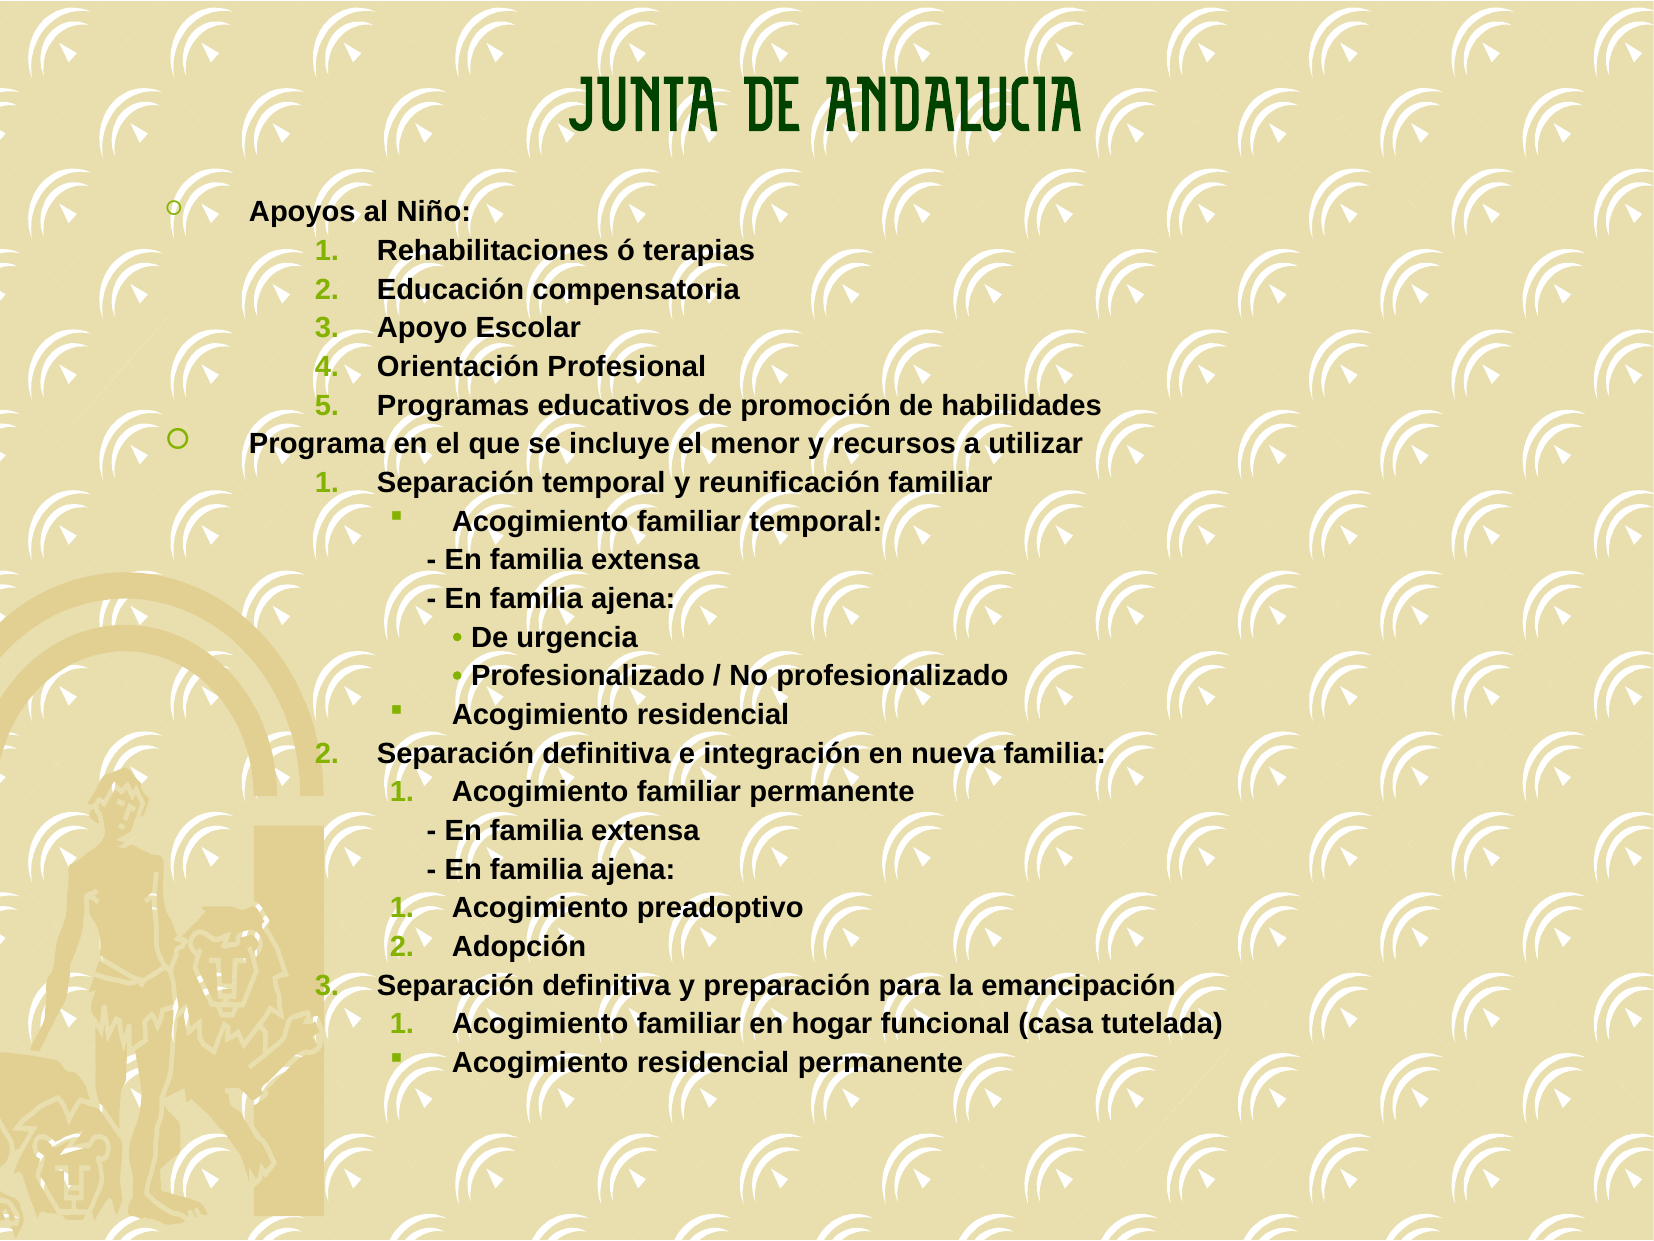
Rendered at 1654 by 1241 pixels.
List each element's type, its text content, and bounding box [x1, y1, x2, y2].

picture [0, 0, 1654, 1241]
list [70, 354, 75, 1098]
text_box [35, 248, 75, 1094]
list Apoyos al Niño: Rehabilitaciones ó terapias Educación compensatoria Apoyo Escolar Orientación Profesional Programas educativos de promoción de habilidades Programa en el que se incluye el menor y recursos a utilizar Separación temporal y reunificación familiar Acogimiento familiar temporal: - En familia extensa - En familia ajena:  De urgencia  Profesionalizado / No profesionalizado Acogimiento residencial Separación definitiva e integración en nueva familia: Acogimiento familiar permanente - En familia extensa - En familia ajena: Acogimiento preadoptivo Adopción Separación definitiva y preparación para la emancipación Acogimiento familiar en hogar funcional (casa tutelada) Acogimiento residencial permanente [75, 188, 1426, 1161]
text_box [153, 143, 1647, 1155]
